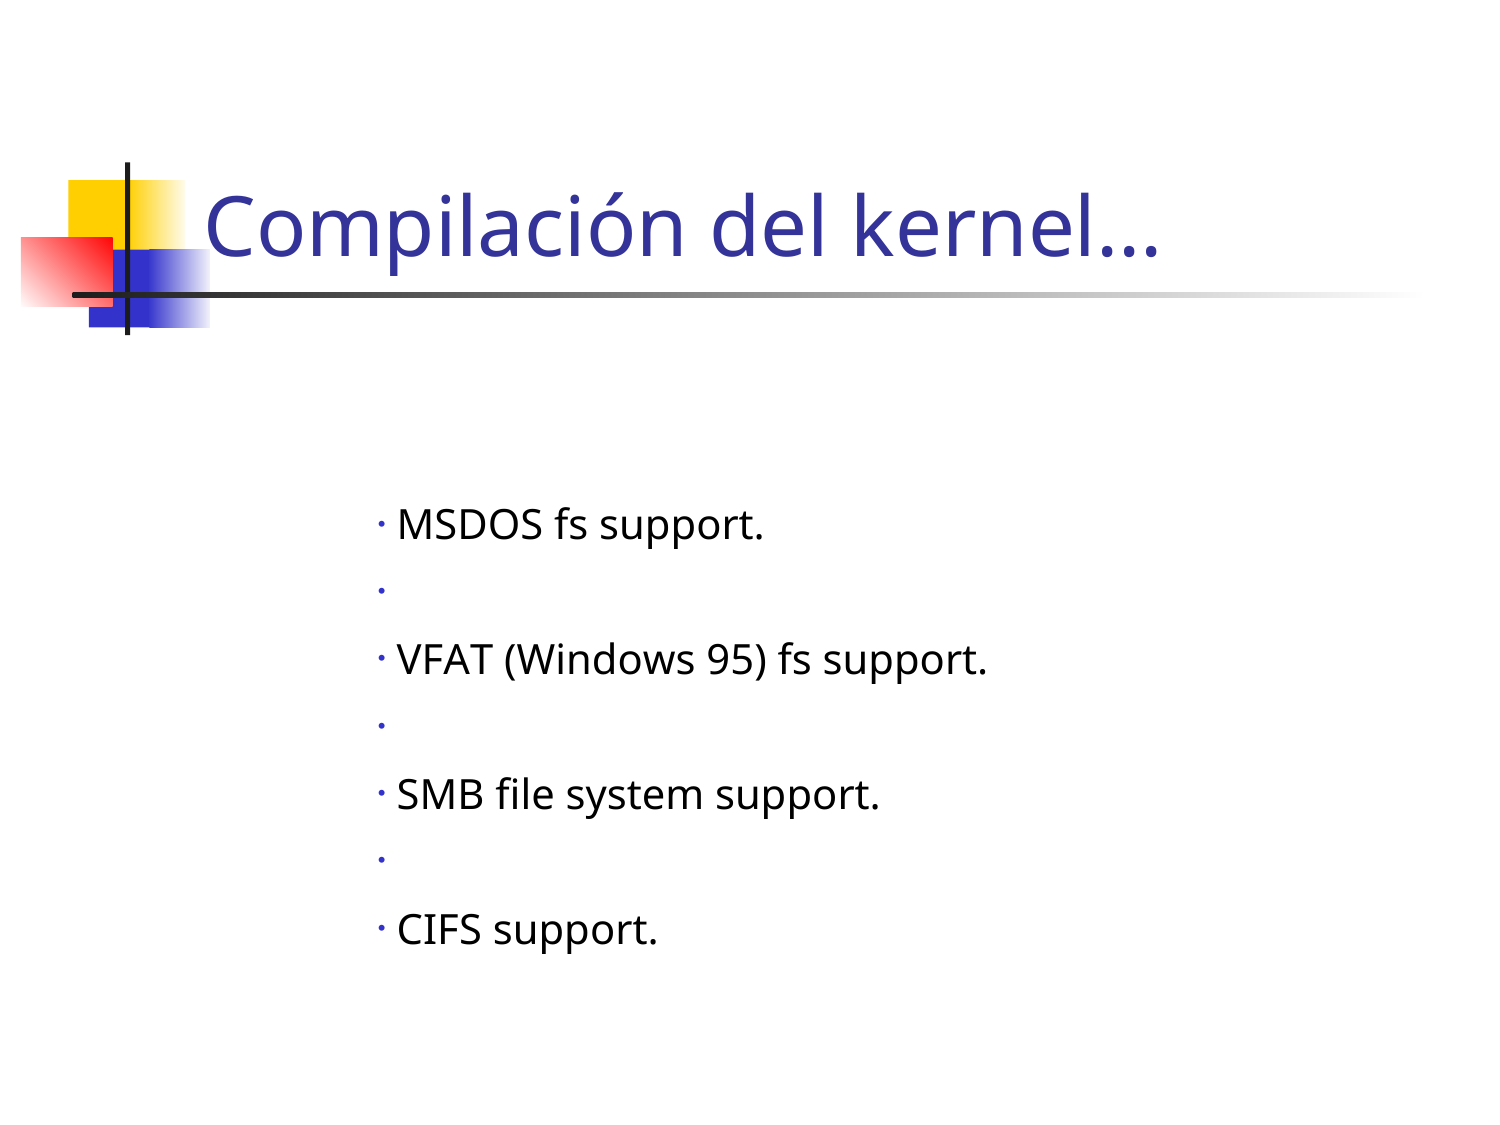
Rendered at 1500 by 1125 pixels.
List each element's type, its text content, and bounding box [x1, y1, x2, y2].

text_box MSDOS fs support. VFAT (Windows 95) fs support. SMB file system support. CIFS support. [362, 487, 1413, 951]
title Compilación del kernel... [188, 101, 1468, 289]
